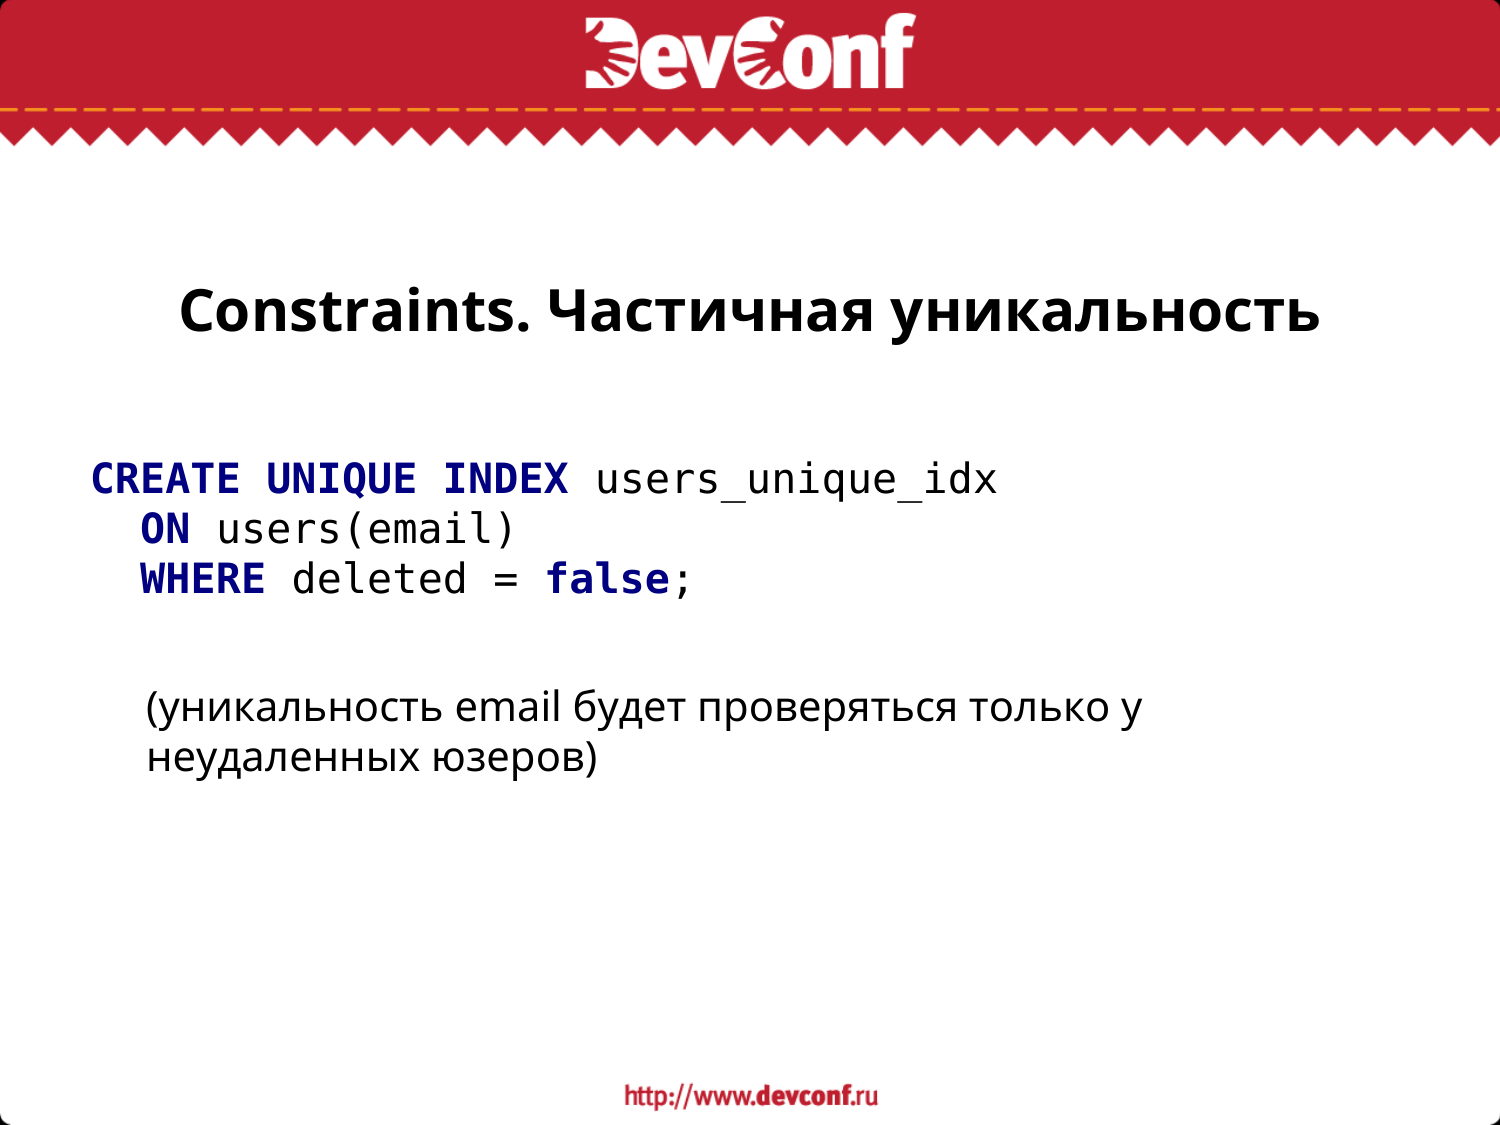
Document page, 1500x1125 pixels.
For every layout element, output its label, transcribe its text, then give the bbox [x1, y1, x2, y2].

picture [0, 0, 1500, 1125]
list CREATE UNIQUE INDEX users_unique_idx ON users(email) WHERE deleted = false; (уникальность email будет проверяться только у неудаленных юзеров) [75, 444, 1426, 965]
title Constraints. Частичная уникальность [75, 219, 1426, 398]
